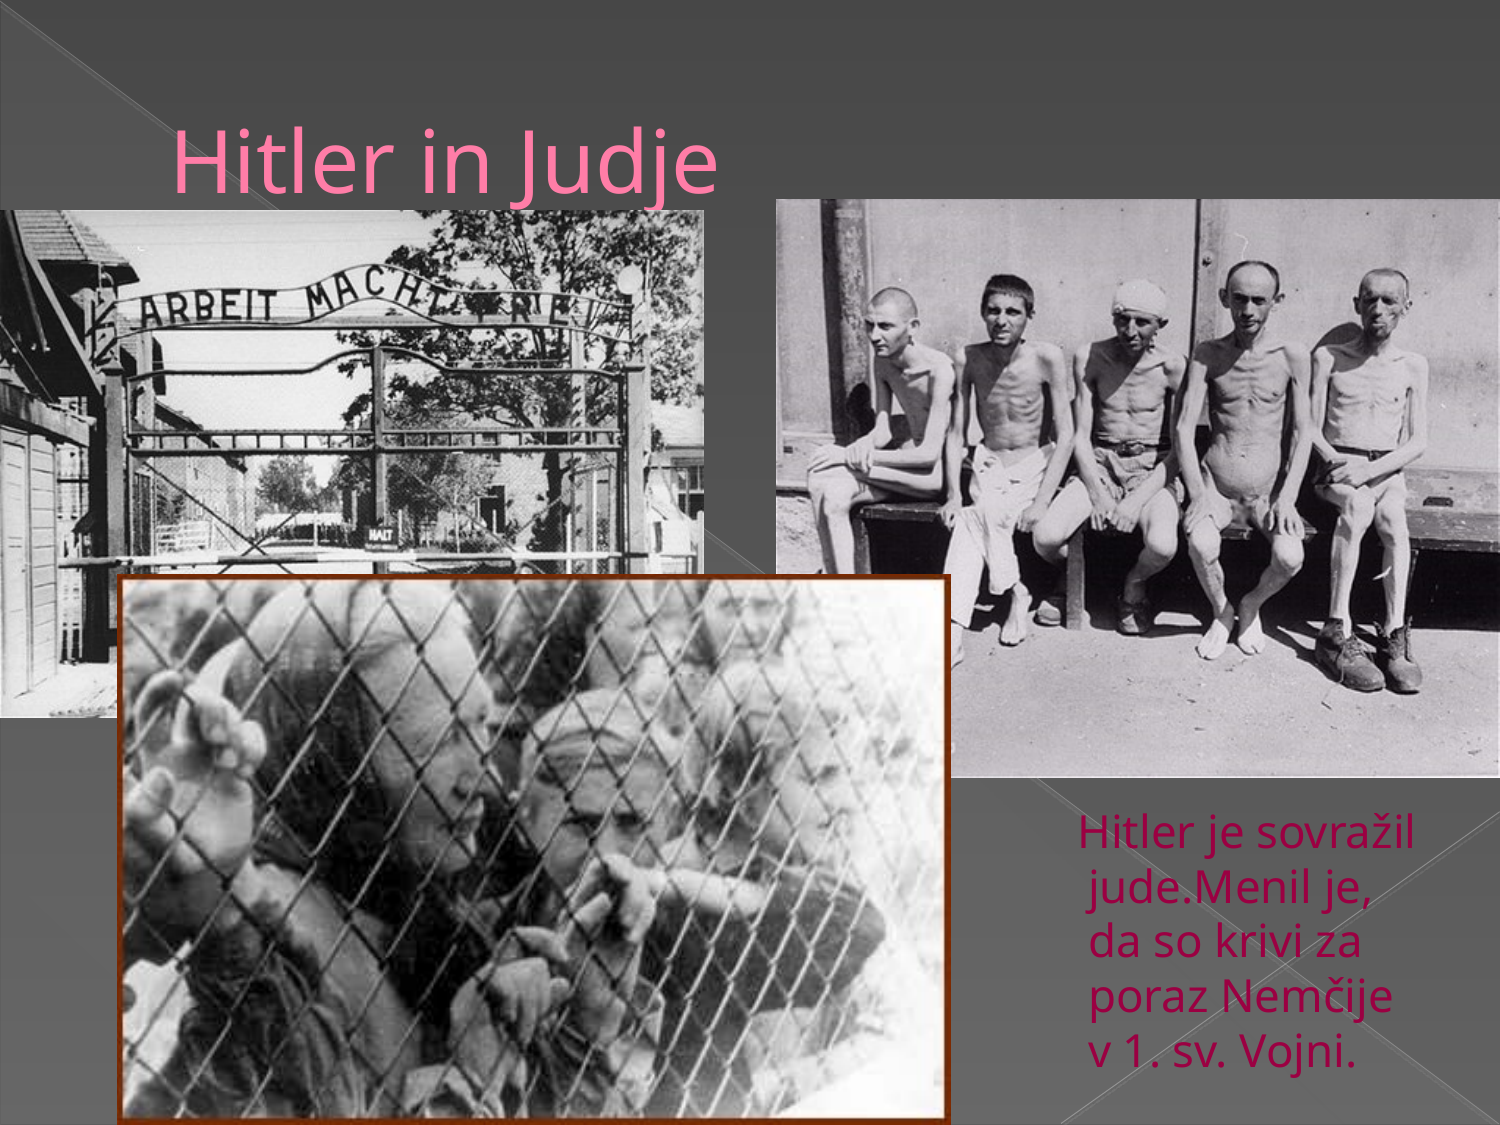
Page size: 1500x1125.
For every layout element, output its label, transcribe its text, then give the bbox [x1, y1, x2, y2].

picture [0, 199, 1500, 1125]
title Hitler in Judje [75, 43, 1425, 274]
list Hitler je sovražil jude.Menil je, da so krivi za poraz Nemčije v 1. sv. Vojni. [1019, 667, 1442, 1125]
